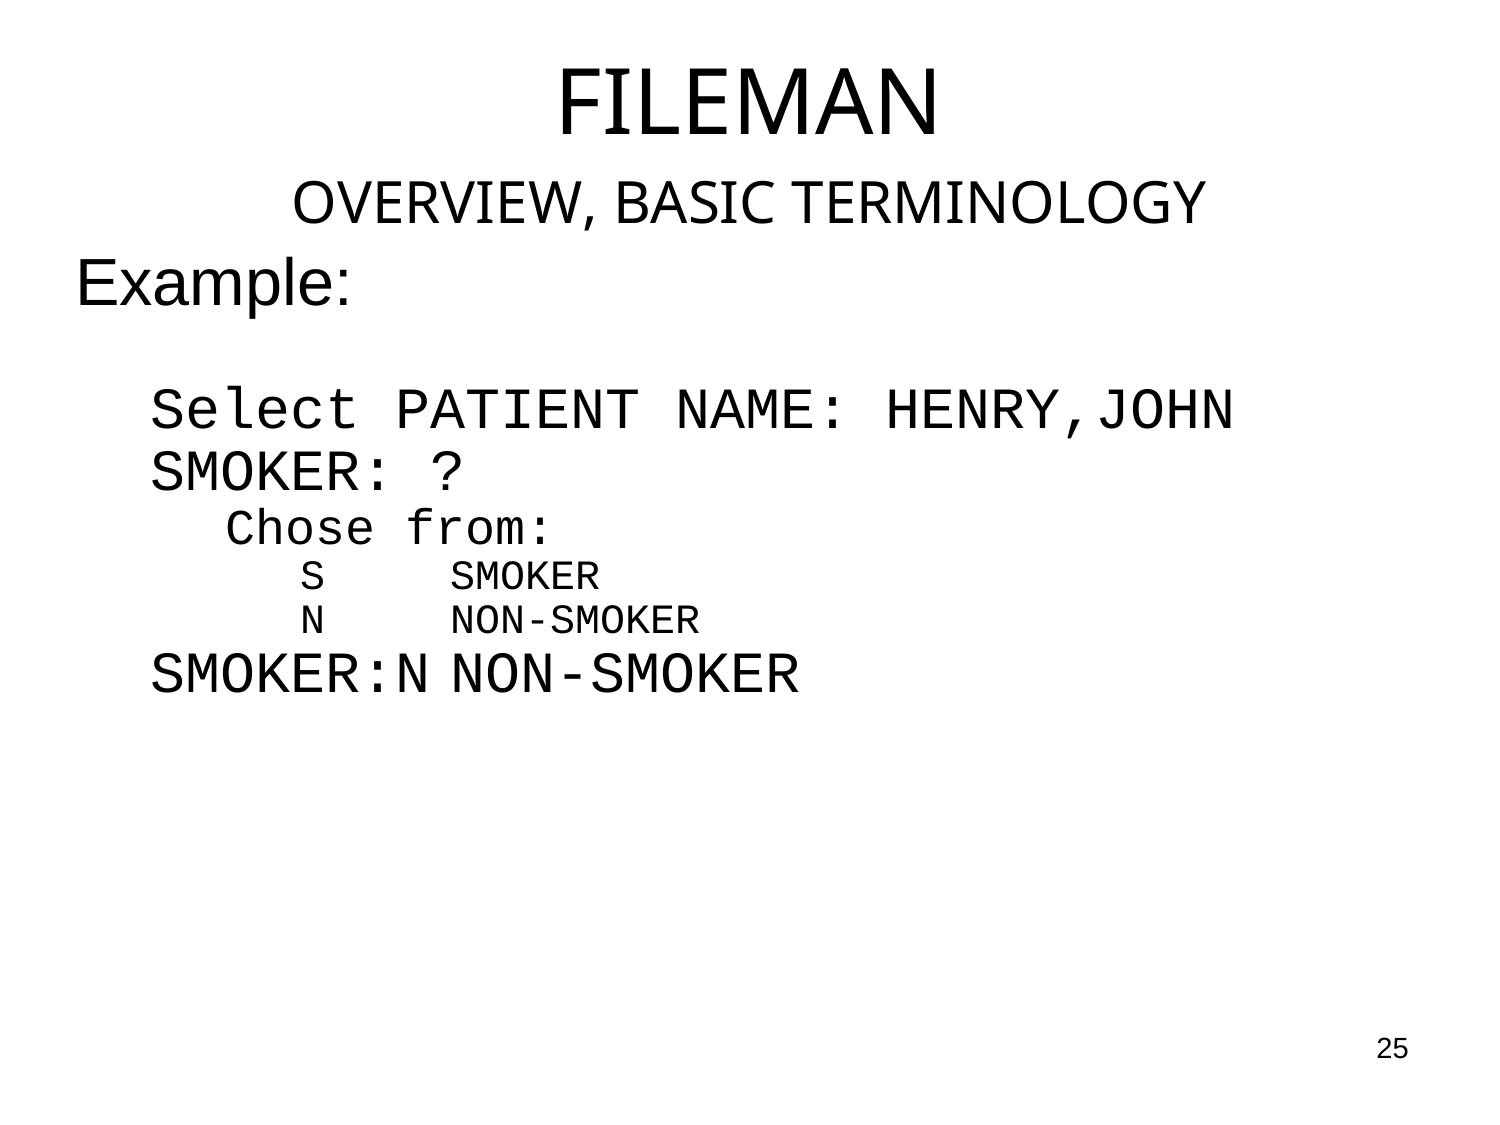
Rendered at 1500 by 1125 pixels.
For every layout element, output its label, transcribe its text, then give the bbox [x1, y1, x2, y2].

list Example: Select PATIENT NAME: HENRY,JOHN SMOKER: ? Chose from: S SMOKER N NON-SMOKER SMOKER:N NON-SMOKER [75, 262, 1424, 991]
title FILEMAN OVERVIEW, BASIC TERMINOLOGY [75, 32, 1424, 245]
